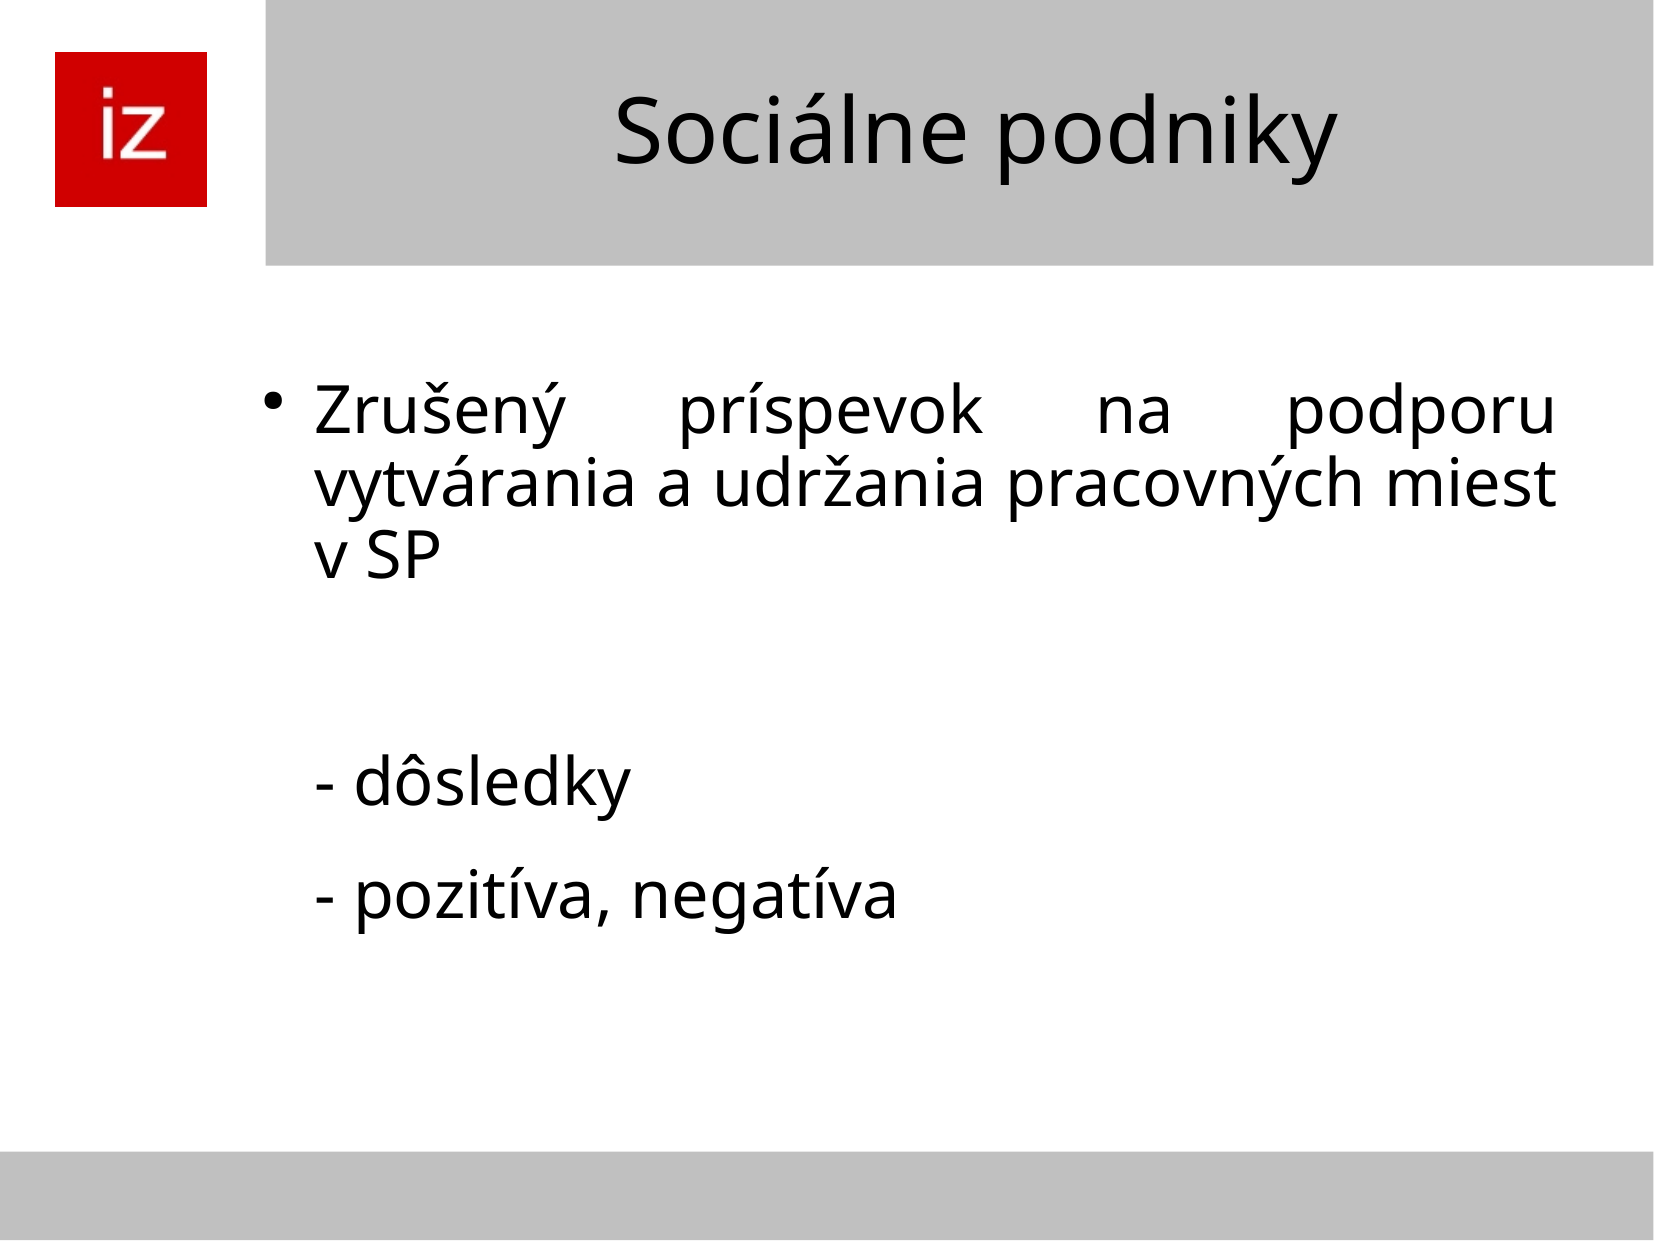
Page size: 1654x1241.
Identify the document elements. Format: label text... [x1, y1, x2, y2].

picture [55, 52, 207, 207]
title Sociálne podniky [295, 2, 1625, 265]
list Zrušený príspevok na podporu vytvárania a udržania pracovných miest v SP - dôsledky - pozitíva, negatíva [147, 375, 1559, 1228]
